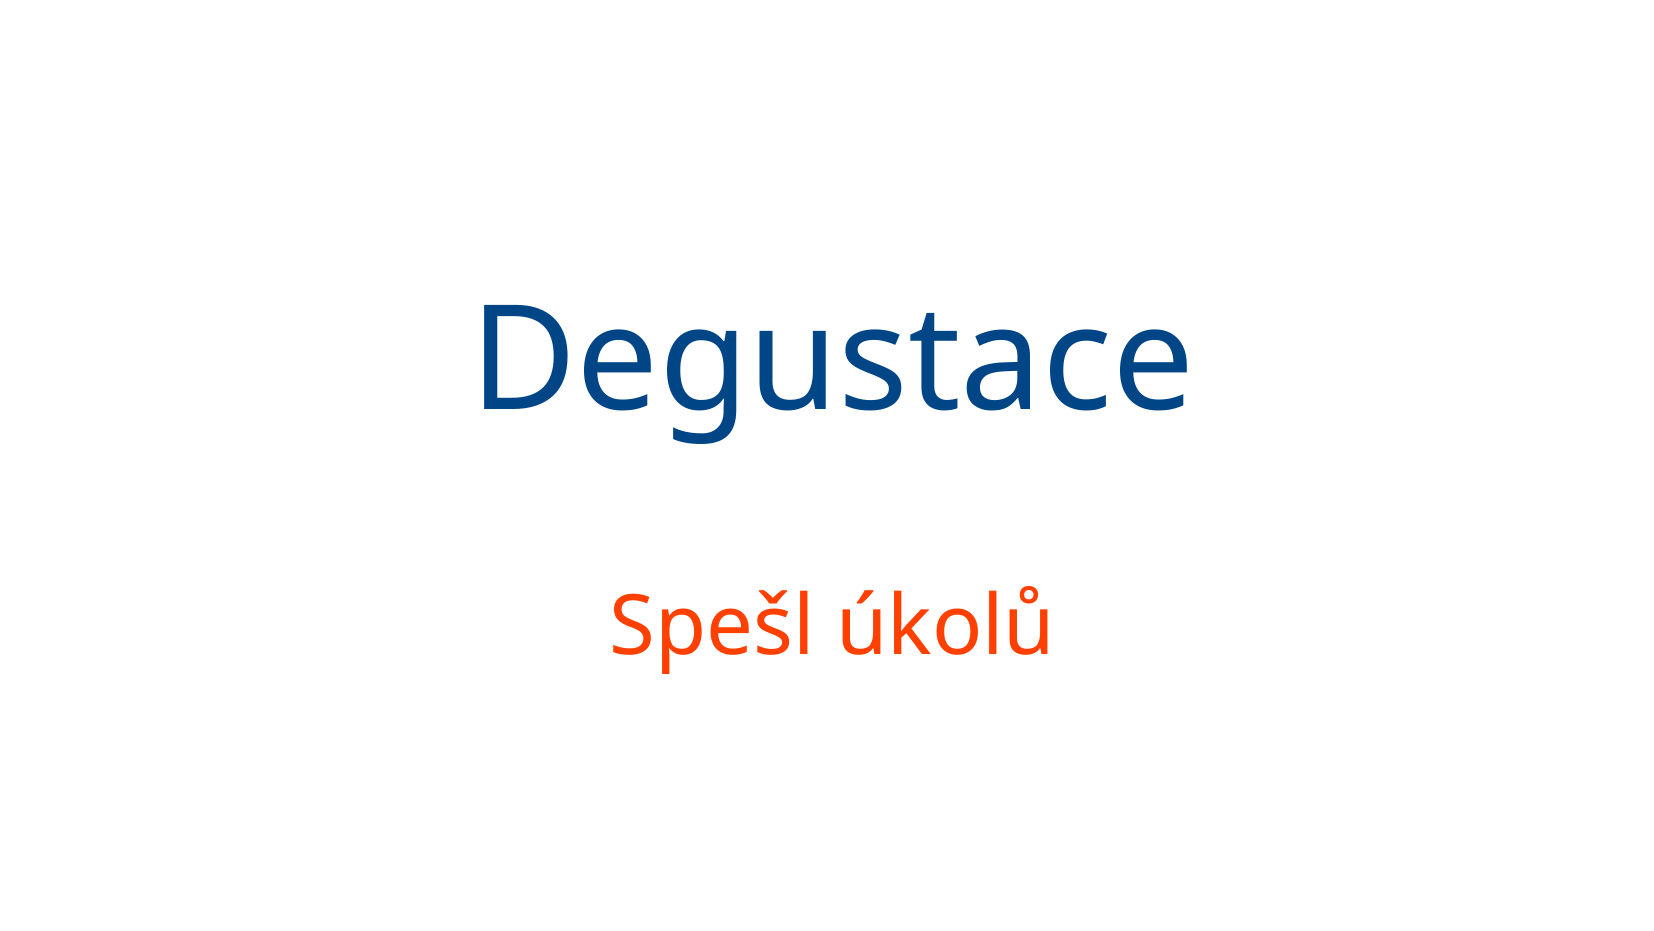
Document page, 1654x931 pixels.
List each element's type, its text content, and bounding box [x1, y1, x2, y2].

subtitle Degustace Spešl úkolů [88, 106, 1577, 827]
